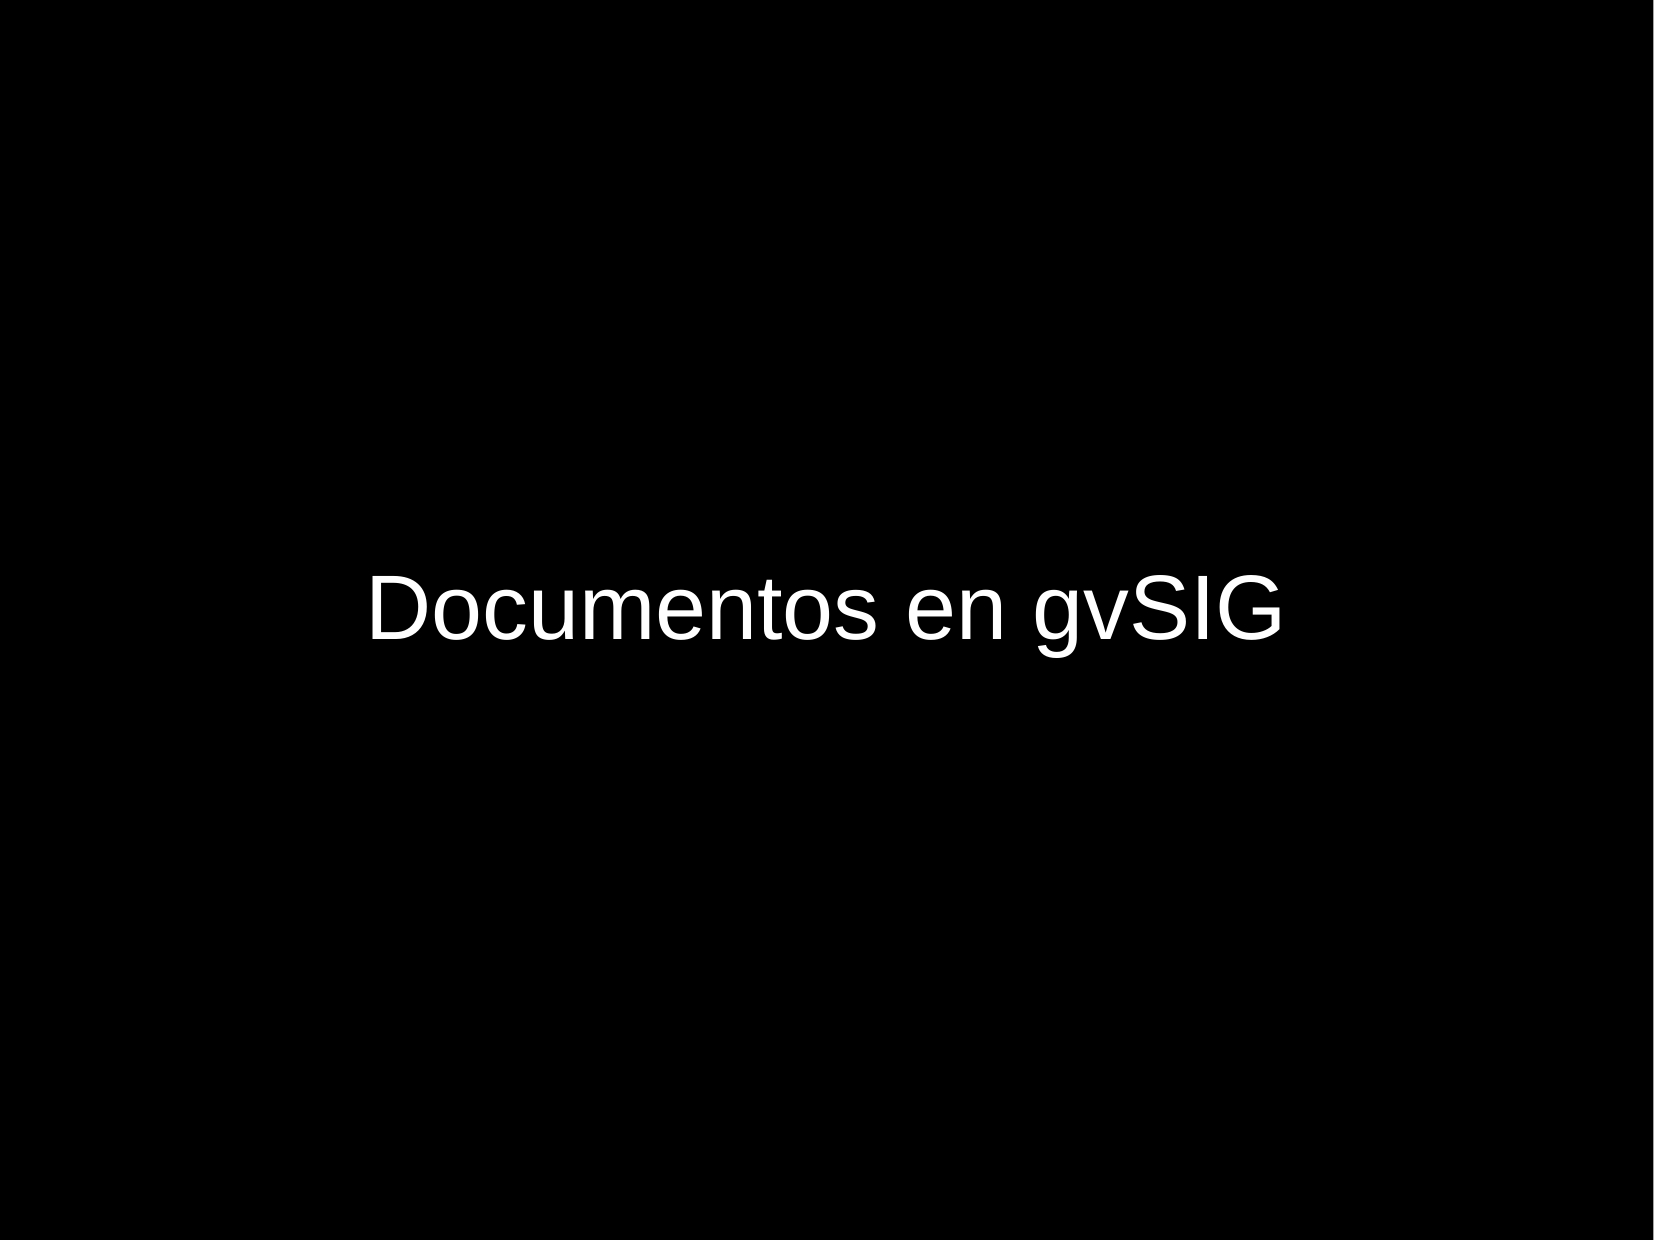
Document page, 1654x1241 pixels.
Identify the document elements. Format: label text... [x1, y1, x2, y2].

title Documentos en gvSIG [82, 504, 1571, 712]
